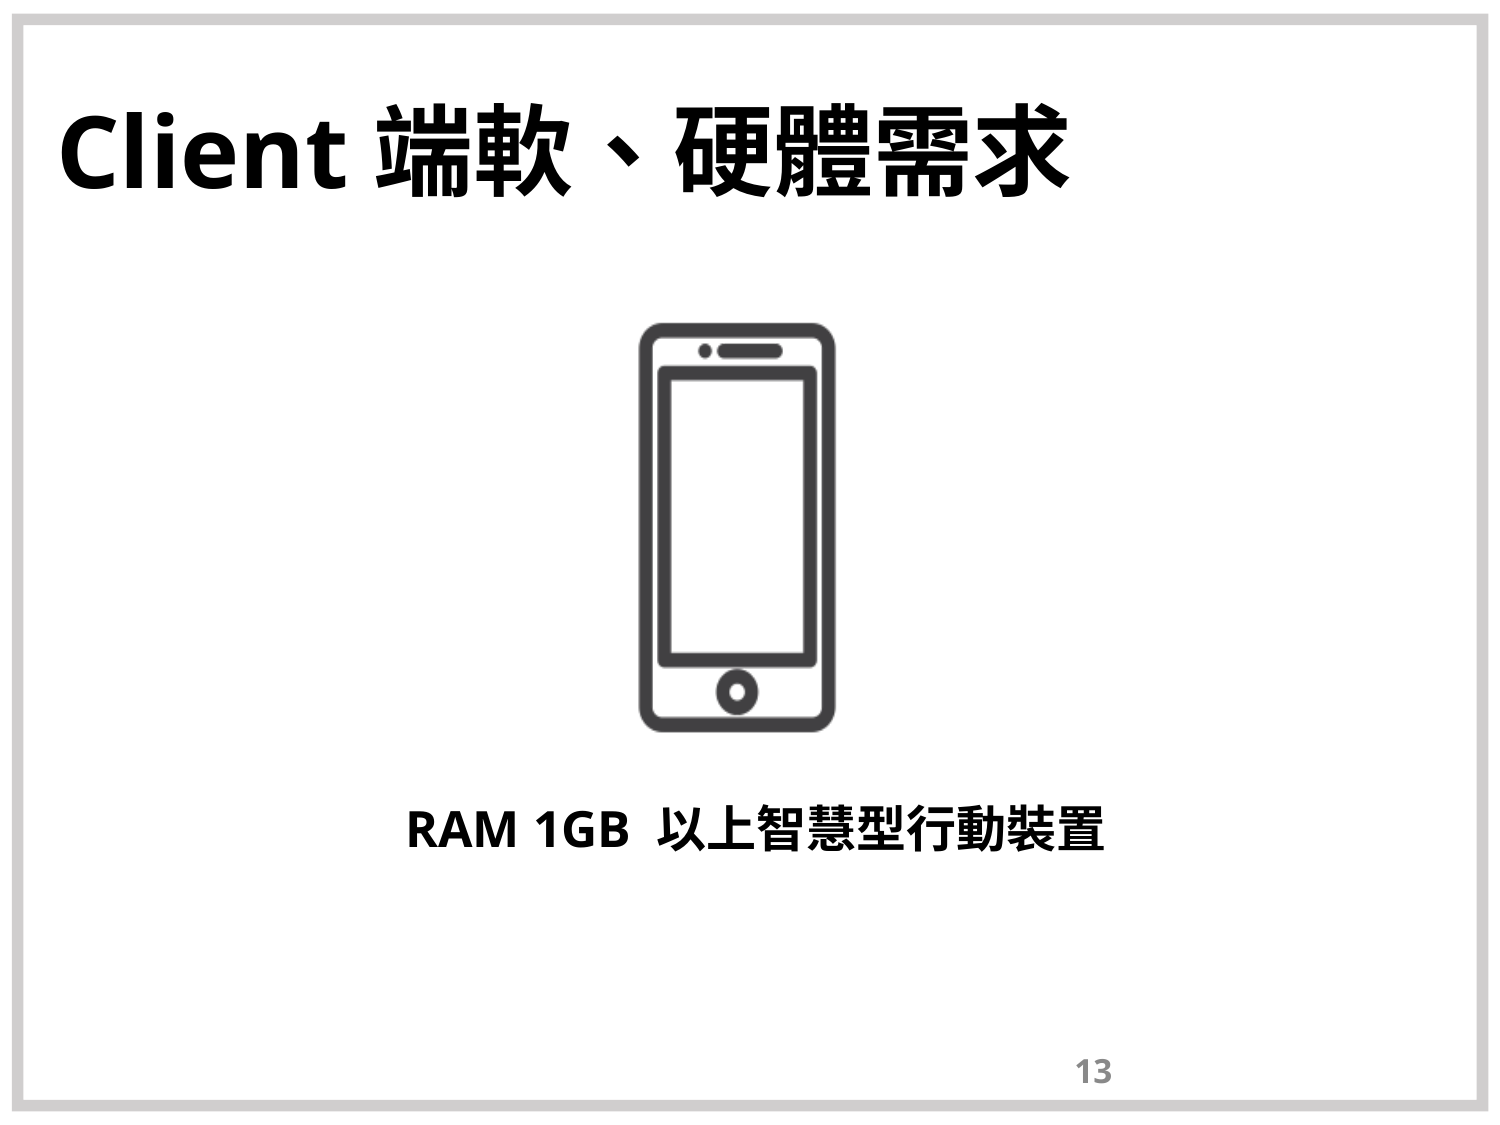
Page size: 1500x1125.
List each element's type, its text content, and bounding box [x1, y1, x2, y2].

text_box 13 [1059, 1042, 1397, 1103]
text_box [11, 13, 1489, 1112]
picture [537, 308, 938, 748]
title Client端軟、硬體需求 [41, 47, 1405, 266]
text_box RAM 1GB 以上智慧型行動裝置 [390, 790, 1141, 865]
